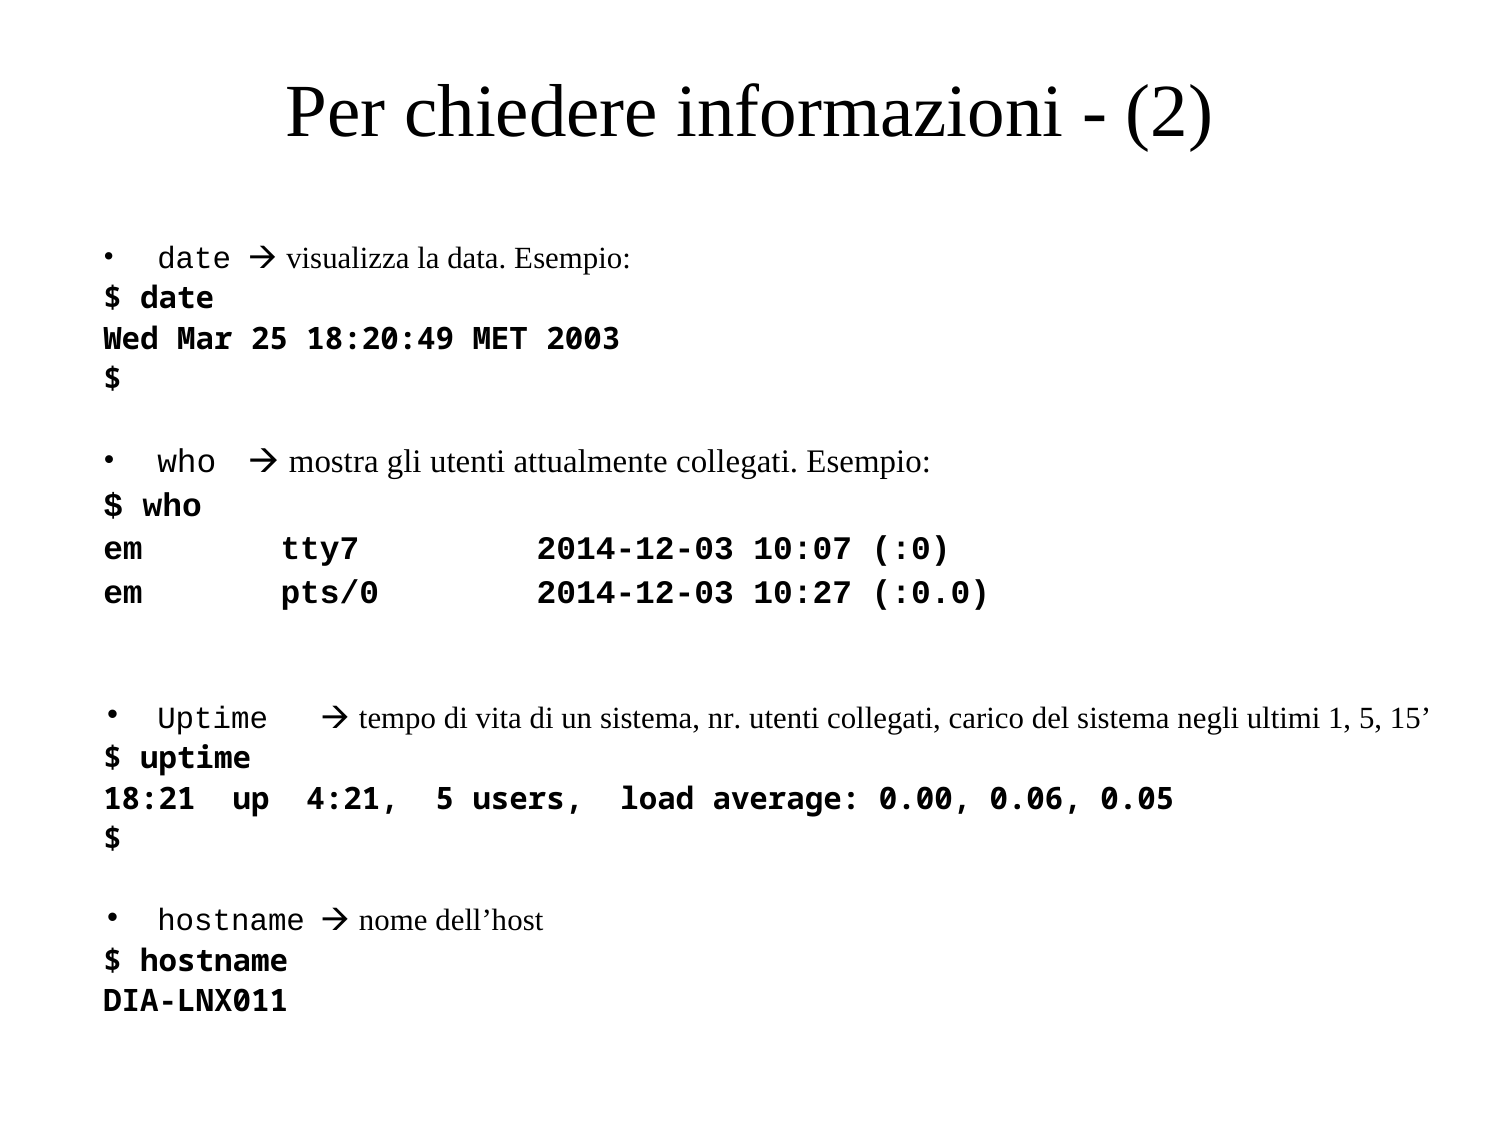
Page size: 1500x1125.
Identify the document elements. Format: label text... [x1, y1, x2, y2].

list date  visualizza la data. Esempio: $ date Wed Mar 25 18:20:49 MET 2003 $ who  mostra gli utenti attualmente collegati. Esempio: $ who em tty7 2014-12-03 10:07 (:0) em pts/0 2014-12-03 10:27 (:0.0) Uptime  tempo di vita di un sistema, nr. utenti collegati, carico del sistema negli ultimi 1, 5, 15’ $ uptime 18:21 up 4:21, 5 users, load average: 0.00, 0.06, 0.05 $ hostname  nome dell’host $ hostname DIA-LNX011 [88, 187, 1477, 1033]
title Per chiedere informazioni - (2) [112, 12, 1388, 187]
